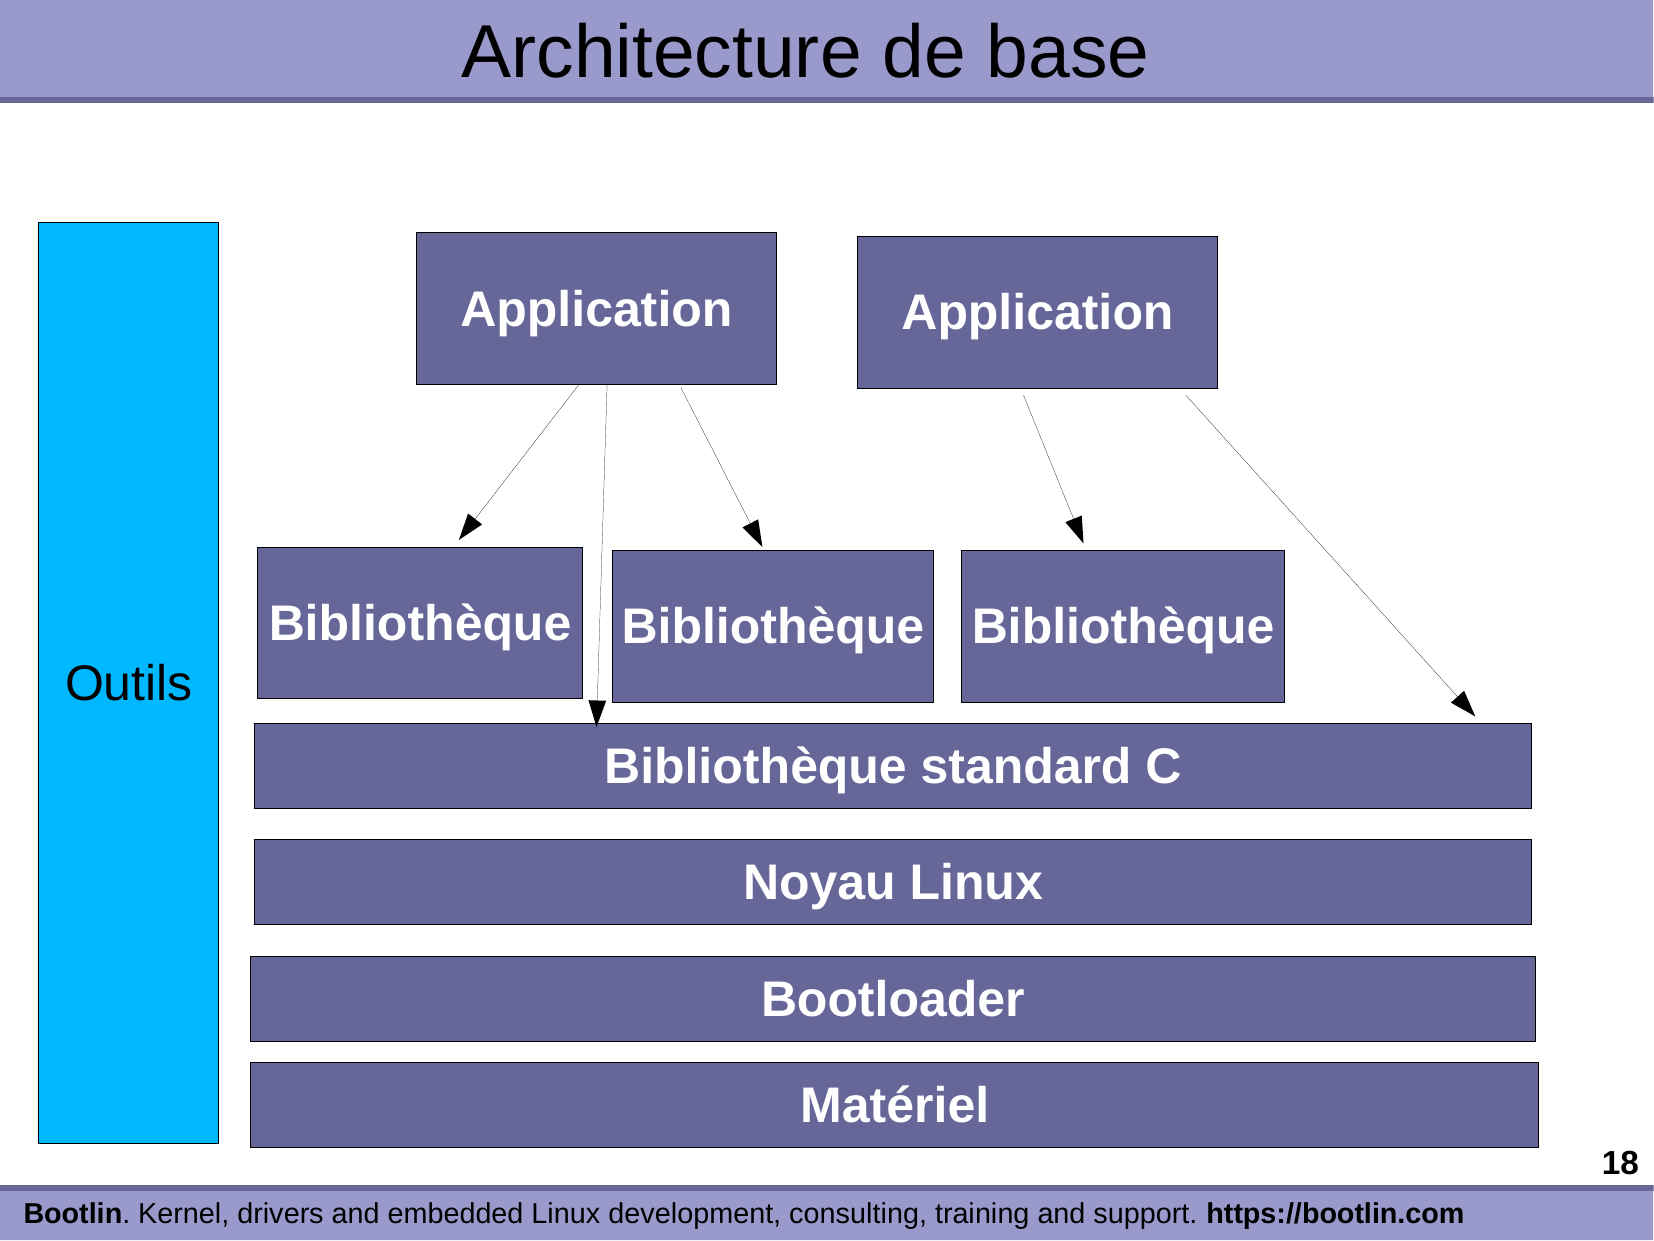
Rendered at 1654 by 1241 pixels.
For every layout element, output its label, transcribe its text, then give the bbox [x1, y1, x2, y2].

text_box Bibliothèque [257, 547, 583, 699]
text_box Outils [38, 222, 219, 1144]
text_box Bootloader [250, 956, 1536, 1042]
text_box Matériel [250, 1062, 1539, 1148]
title Architecture de base [60, 5, 1551, 97]
text_box Application [857, 236, 1218, 389]
text_box Bibliothèque [612, 550, 934, 703]
text_box Bibliothèque standard C [254, 723, 1532, 809]
text_box Noyau Linux [254, 839, 1532, 925]
text_box Bibliothèque [961, 550, 1285, 703]
text_box Application [416, 232, 777, 385]
